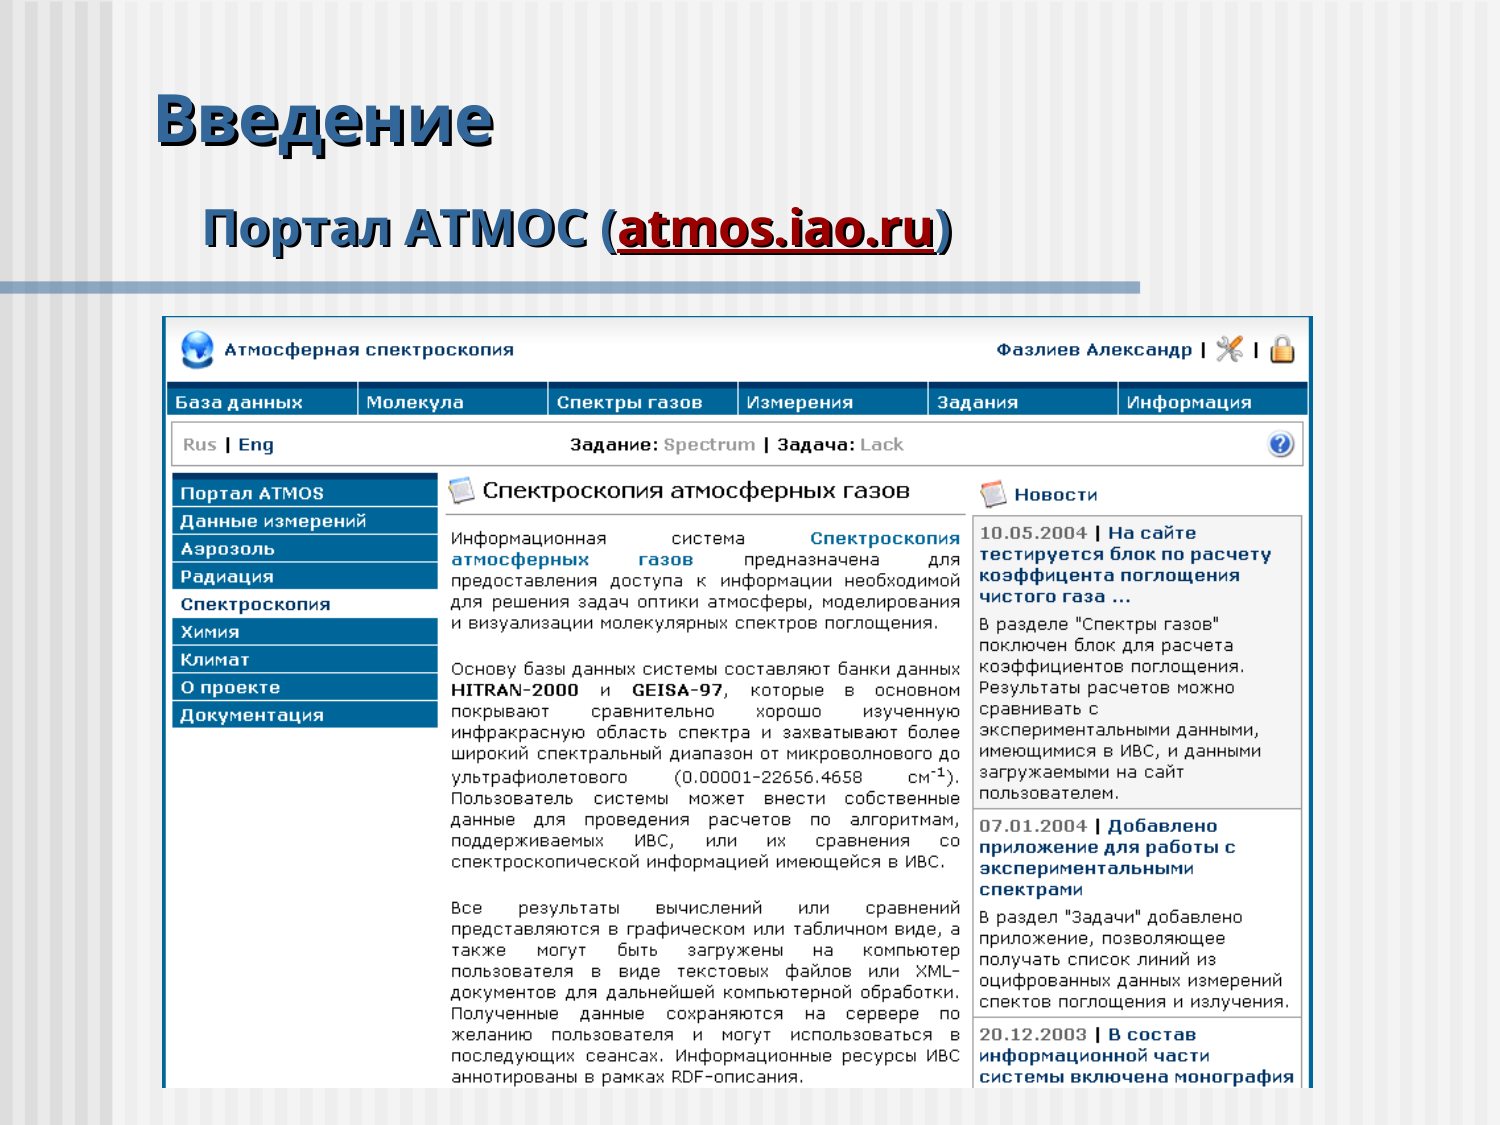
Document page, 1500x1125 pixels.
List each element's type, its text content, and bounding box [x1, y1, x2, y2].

picture [253, 399, 262, 408]
picture [228, 399, 238, 410]
title Введение [137, 74, 875, 171]
picture [277, 400, 285, 408]
picture [384, 399, 391, 408]
picture [397, 399, 404, 408]
picture [659, 399, 667, 408]
picture [1218, 399, 1228, 410]
picture [454, 399, 462, 408]
picture [203, 399, 209, 408]
picture [1242, 399, 1250, 408]
picture [833, 400, 840, 407]
picture [166, 318, 1308, 1088]
picture [950, 399, 971, 410]
picture [190, 399, 198, 408]
picture [1142, 399, 1150, 408]
picture [998, 400, 1005, 407]
picture [595, 399, 602, 408]
picture [797, 399, 804, 412]
picture [785, 401, 794, 406]
picture [1181, 399, 1188, 412]
picture [748, 397, 753, 408]
picture [430, 399, 439, 412]
picture [940, 398, 947, 408]
picture [212, 399, 221, 408]
picture [368, 397, 375, 407]
picture [649, 399, 656, 408]
picture [986, 399, 994, 408]
picture [628, 399, 641, 408]
picture [1206, 399, 1215, 408]
picture [1128, 397, 1133, 408]
picture [408, 399, 416, 408]
picture [843, 399, 852, 408]
text_box Портал АТМОС (atmos.iao.ru) [187, 187, 967, 263]
picture [809, 399, 817, 408]
picture [583, 401, 592, 406]
picture [616, 399, 623, 412]
picture [974, 399, 982, 408]
picture [293, 399, 299, 408]
picture [177, 397, 187, 408]
picture [681, 399, 688, 408]
picture [1155, 395, 1166, 412]
picture [571, 399, 580, 408]
picture [441, 399, 451, 408]
picture [693, 399, 701, 408]
picture [606, 399, 612, 408]
picture [1171, 401, 1178, 408]
picture [1231, 400, 1239, 407]
picture [265, 399, 274, 408]
picture [1008, 399, 1017, 408]
picture [376, 397, 381, 408]
picture [241, 399, 250, 408]
picture [821, 399, 829, 408]
